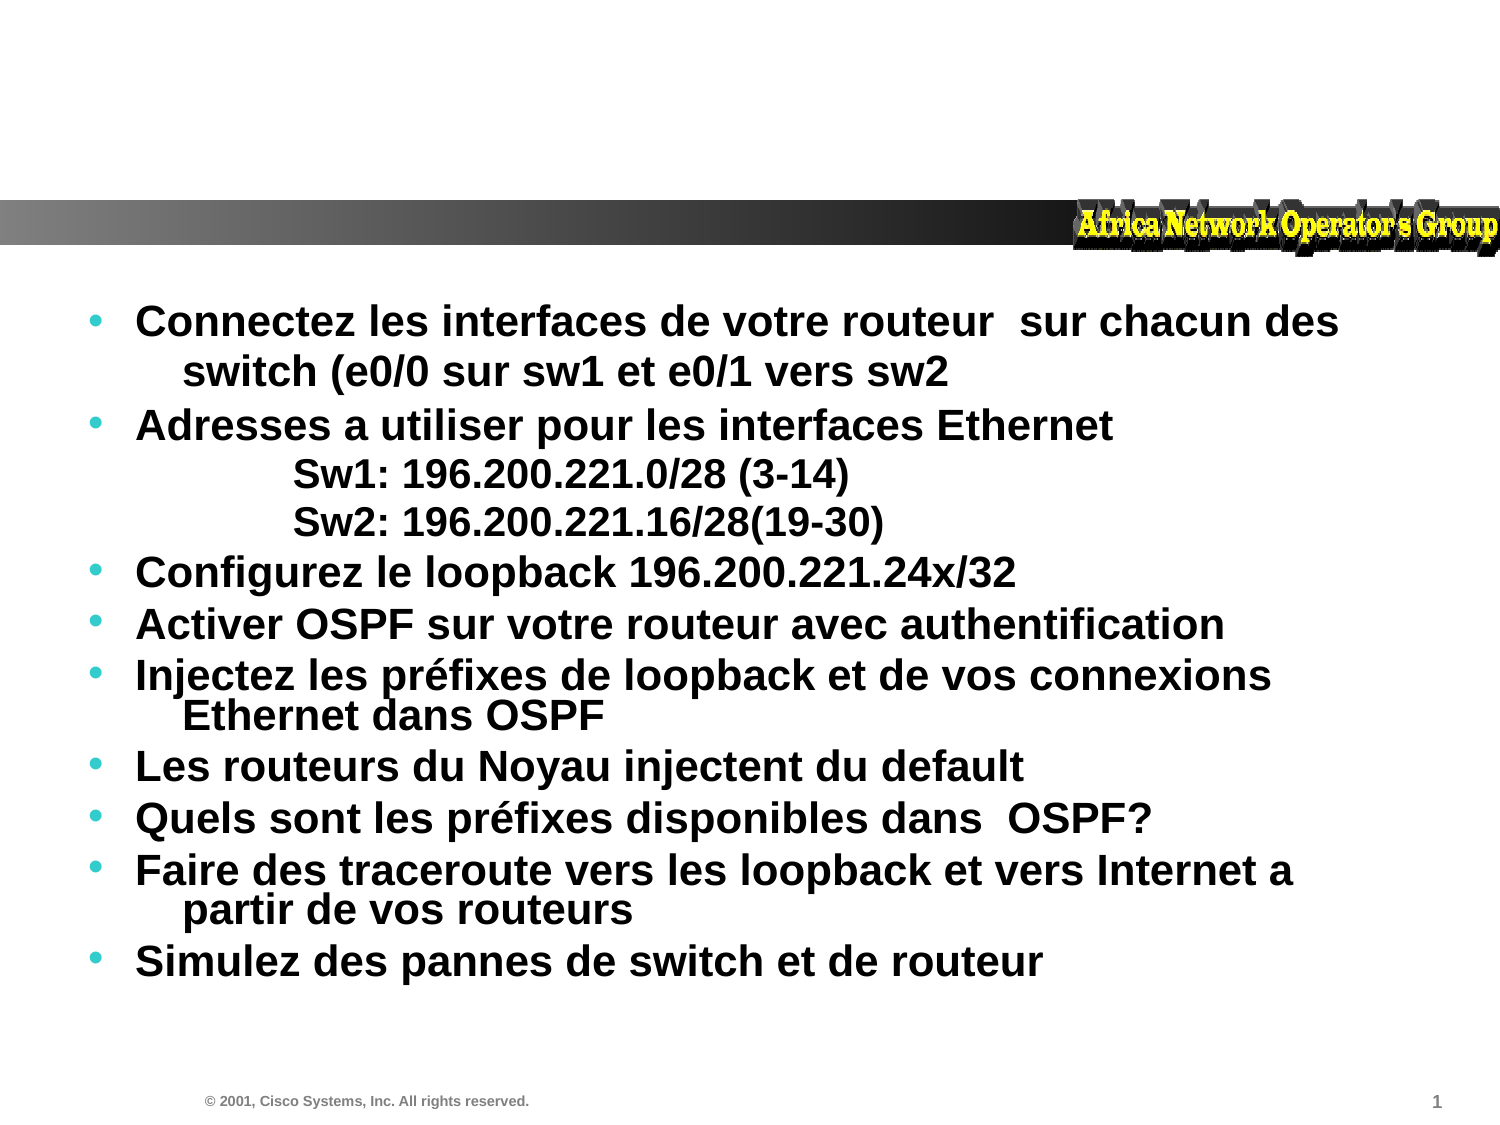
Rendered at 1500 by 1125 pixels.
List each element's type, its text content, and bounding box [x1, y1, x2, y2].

list Connectez les interfaces de votre routeur sur chacun des switch (e0/0 sur sw1 et e0/1 vers sw2 Adresses a utiliser pour les interfaces Ethernet Sw1: 196.200.221.0/28 (3-14) Sw2: 196.200.221.16/28(19-30) Configurez le loopback 196.200.221.24x/32 Activer OSPF sur votre routeur avec authentification Injectez les préfixes de loopback et de vos connexions Ethernet dans OSPF Les routeurs du Noyau injectent du default Quels sont les préfixes disponibles dans OSPF? Faire des traceroute vers les loopback et vers Internet a partir de vos routeurs Simulez des pannes de switch et de routeur [74, 163, 1424, 1068]
